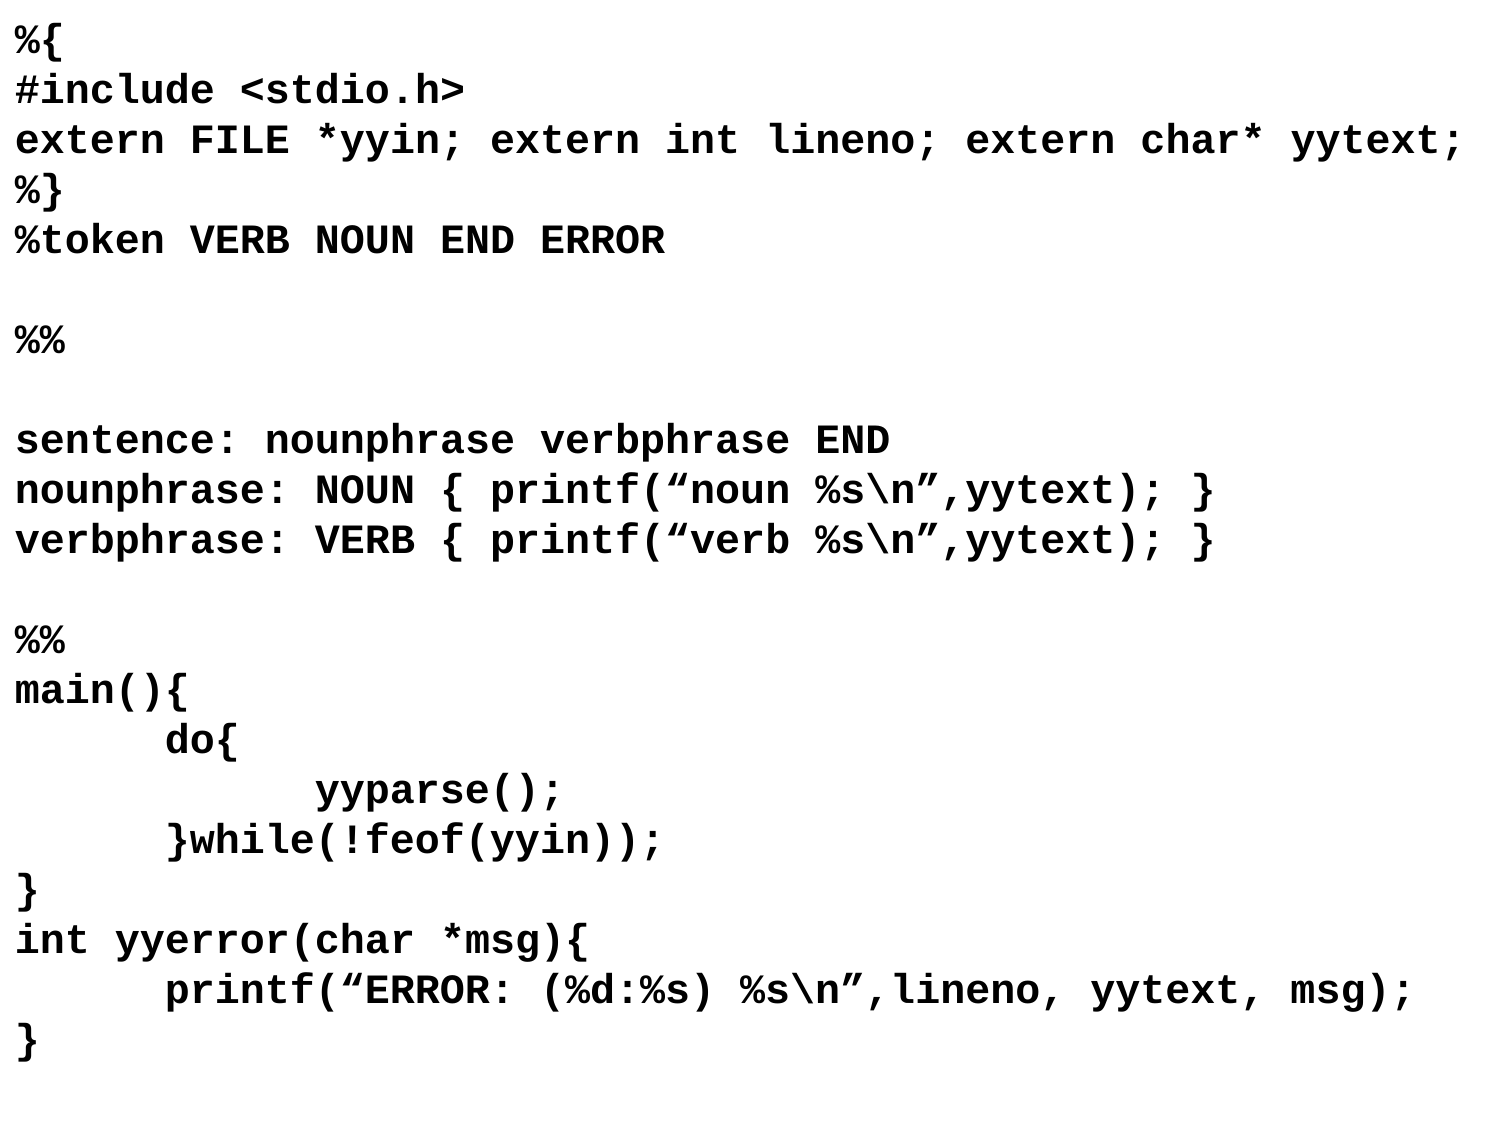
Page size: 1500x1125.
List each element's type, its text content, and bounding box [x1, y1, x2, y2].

text_box %{ #include <stdio.h> extern FILE *yyin; extern int lineno; extern char* yytext; %} %token VERB NOUN END ERROR %% sentence: nounphrase verbphrase END nounphrase: NOUN { printf(“noun %s\n”,yytext); } verbphrase: VERB { printf(“verb %s\n”,yytext); } %% main(){ do{ yyparse(); }while(!feof(yyin)); } int yyerror(char *msg){ printf(“ERROR: (%d:%s) %s\n”,lineno, yytext, msg); } [0, 4, 1500, 1071]
